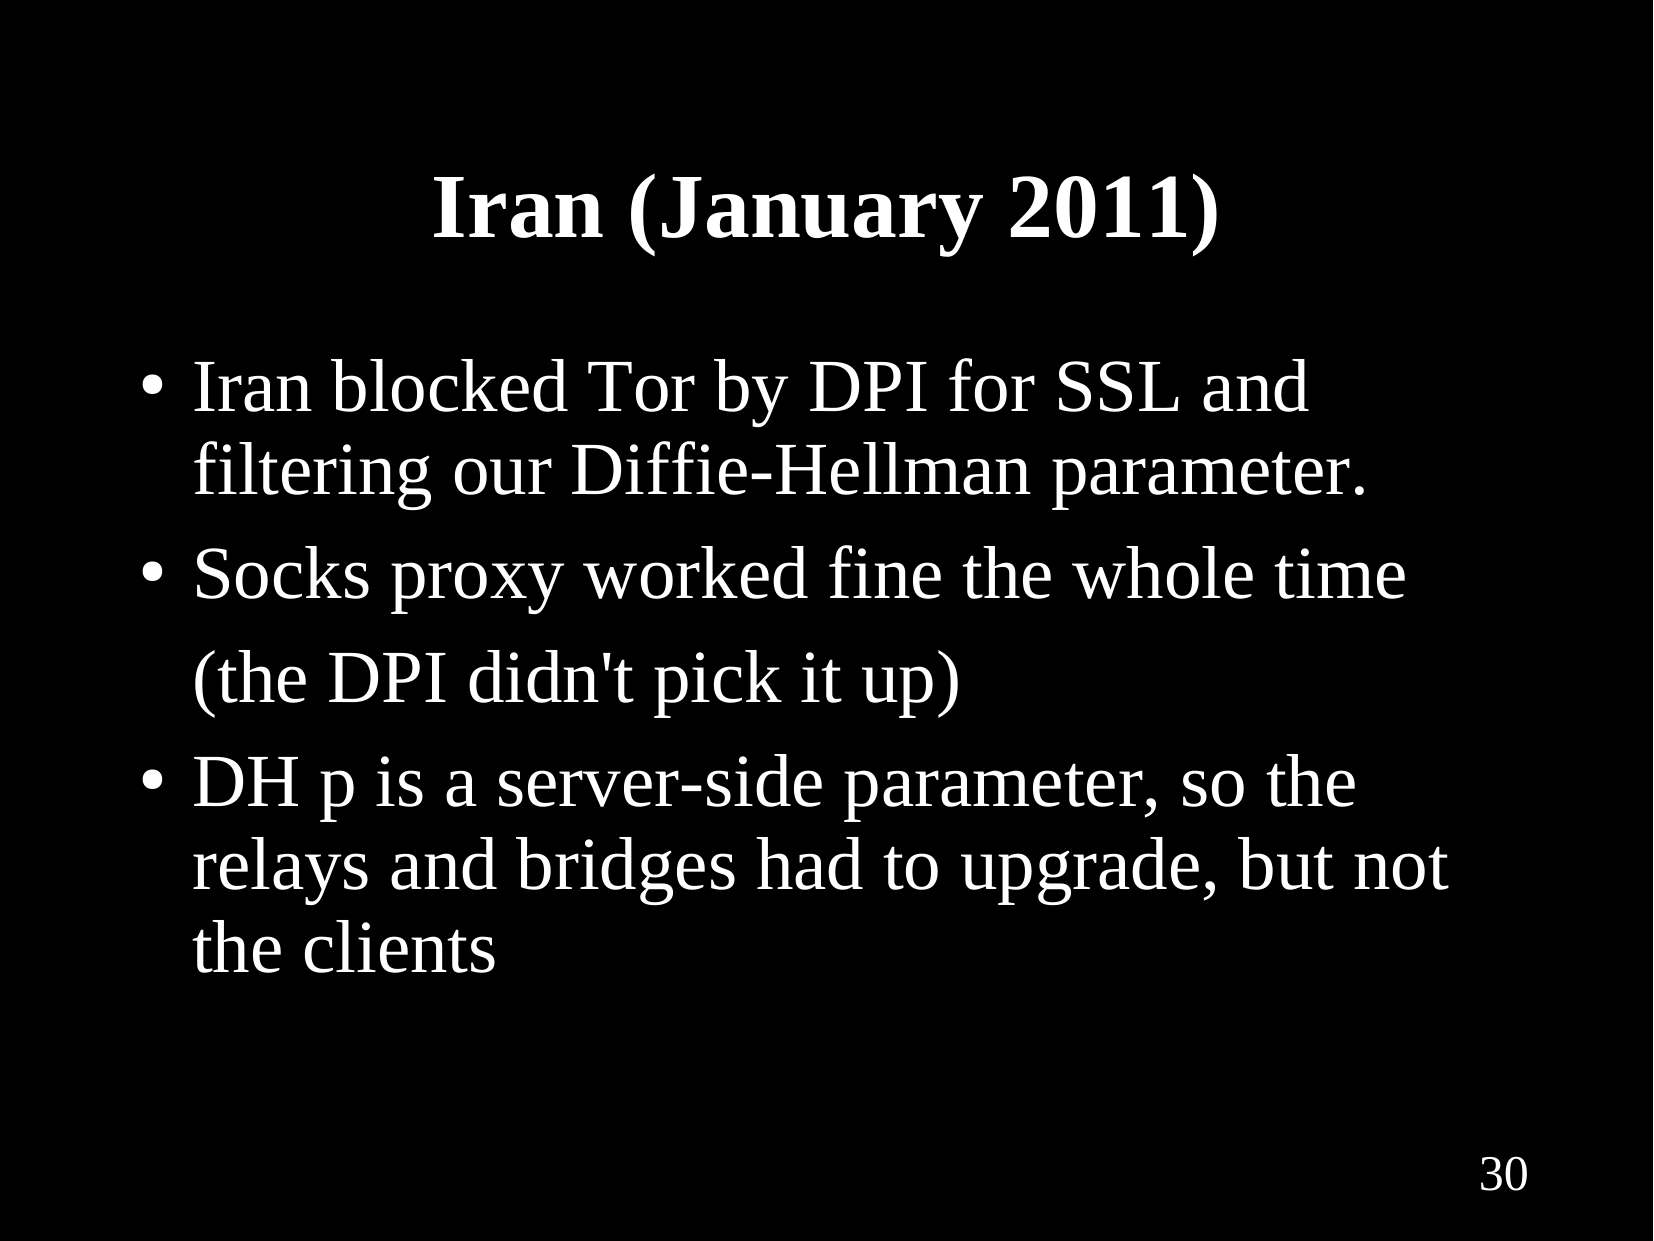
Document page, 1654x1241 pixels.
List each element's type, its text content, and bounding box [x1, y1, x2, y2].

title Iran (January 2011) [121, 102, 1534, 311]
list Iran blocked Tor by DPI for SSL and filtering our Diffie-Hellman parameter. Socks proxy worked fine the whole time (the DPI didn't pick it up) DH p is a server-side parameter, so the relays and bridges had to upgrade, but not the clients [121, 344, 1534, 1127]
